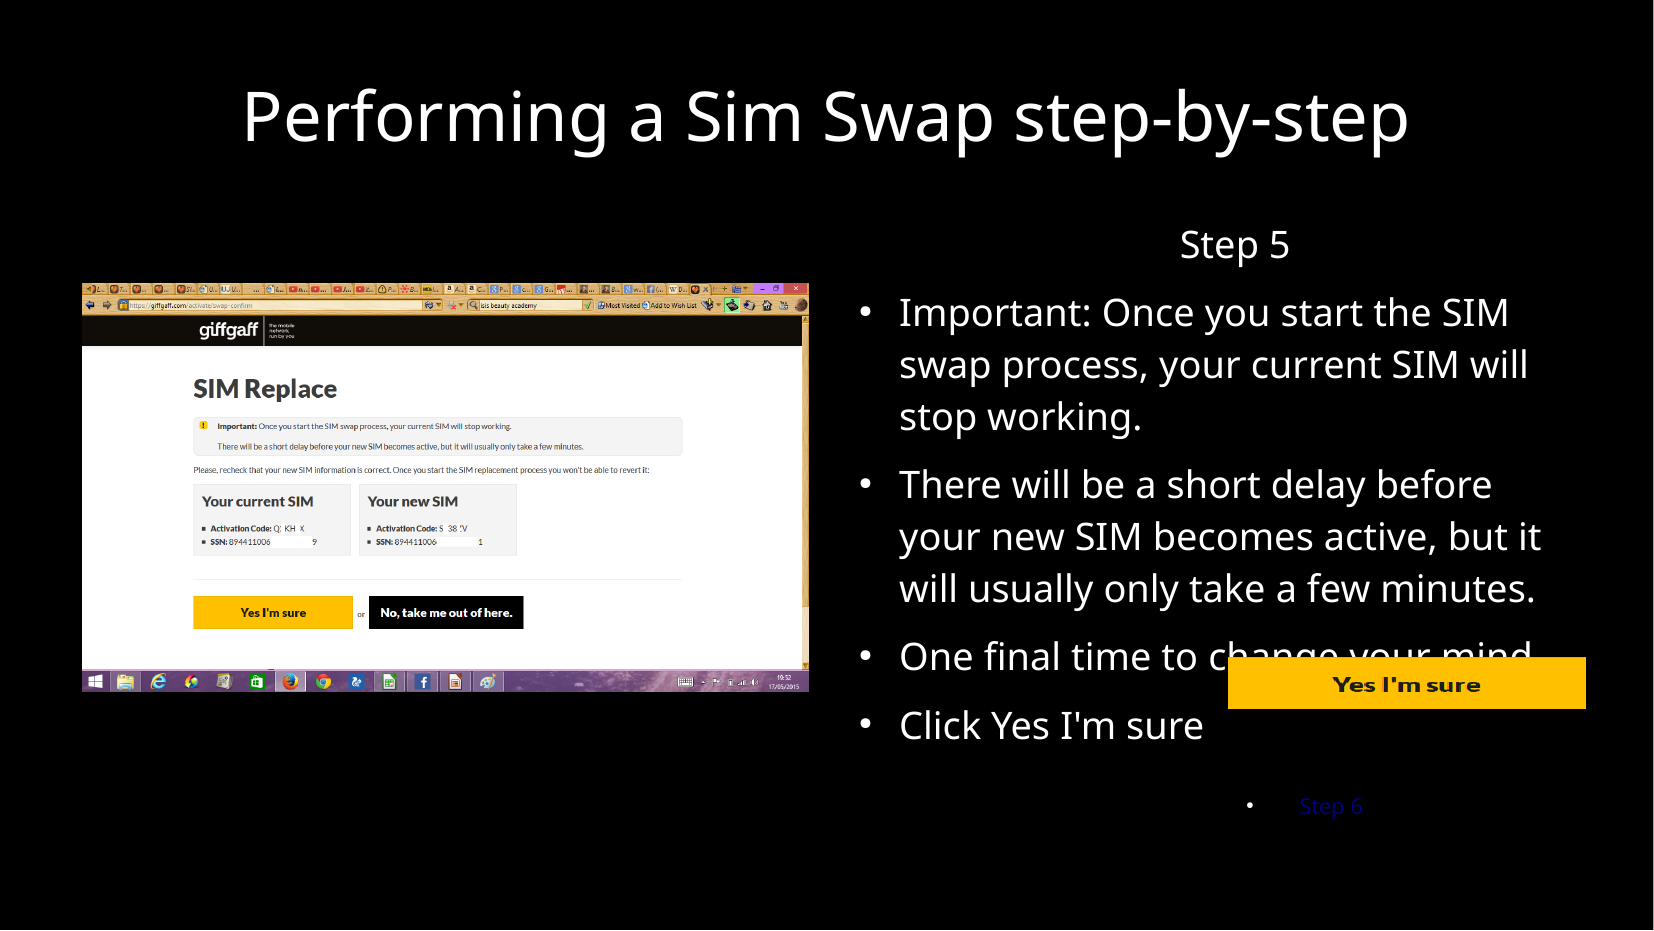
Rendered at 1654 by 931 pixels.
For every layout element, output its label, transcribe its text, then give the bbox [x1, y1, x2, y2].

text_box Step 6 [1228, 791, 1422, 833]
list Step 5 Important: Once you start the SIM swap process, your current SIM will stop working. There will be a short delay before your new SIM becomes active, but it will usually only take a few minutes. One final time to change your mind. Click Yes I'm sure [845, 217, 1572, 758]
title Performing a Sim Swap step-by-step [82, 37, 1571, 193]
picture [1228, 657, 1586, 709]
picture [82, 283, 809, 692]
